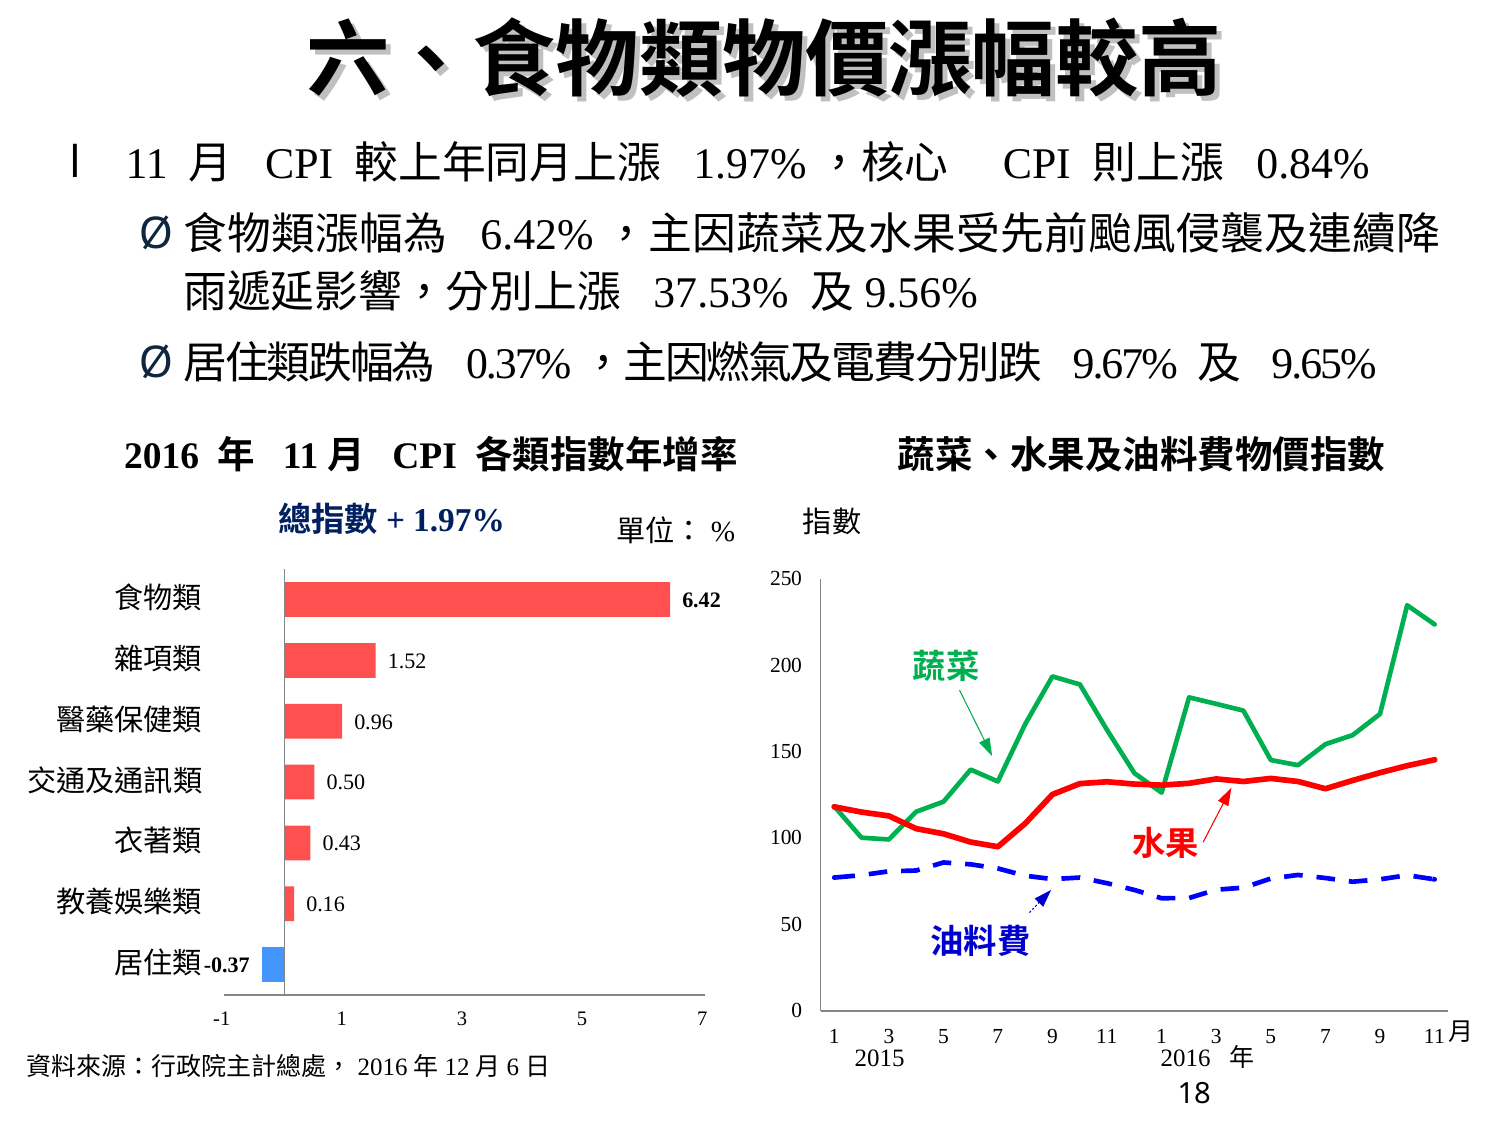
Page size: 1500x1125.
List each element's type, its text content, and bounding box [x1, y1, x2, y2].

picture [755, 566, 1472, 1051]
text_box 11 月 CPI 較上年同月上漲 1.97%，核心 CPI 則上漲 0.84% 食物類漲幅為 6.42%，主因蔬菜及水果受先前颱風侵襲及連續降雨遞延影響，分別上漲 37.53% 及9.56% 居住類跌幅為 0.37%，主因燃氣及電費分別跌 9.67% 及 9.65% [20, 128, 1456, 419]
text_box 總指數+ 1.97% [109, 491, 675, 546]
text_box 指數 [788, 496, 877, 546]
text_box 單位：% [601, 504, 758, 547]
text_box 六、食物類物價漲幅較高 [23, 0, 1500, 129]
text_box 2015 2016 年 [839, 1051, 1329, 1080]
text_box 2016 年 11月 CPI 各類指數年增率 [109, 423, 788, 485]
text_box 資料來源：行政院主計總處，2016年12月6日 [11, 1041, 1381, 1087]
text_box 蔬菜、水果及油料費物價指數 [882, 423, 1446, 485]
text_box 月 [1433, 1007, 1481, 1053]
picture [23, 546, 738, 1034]
